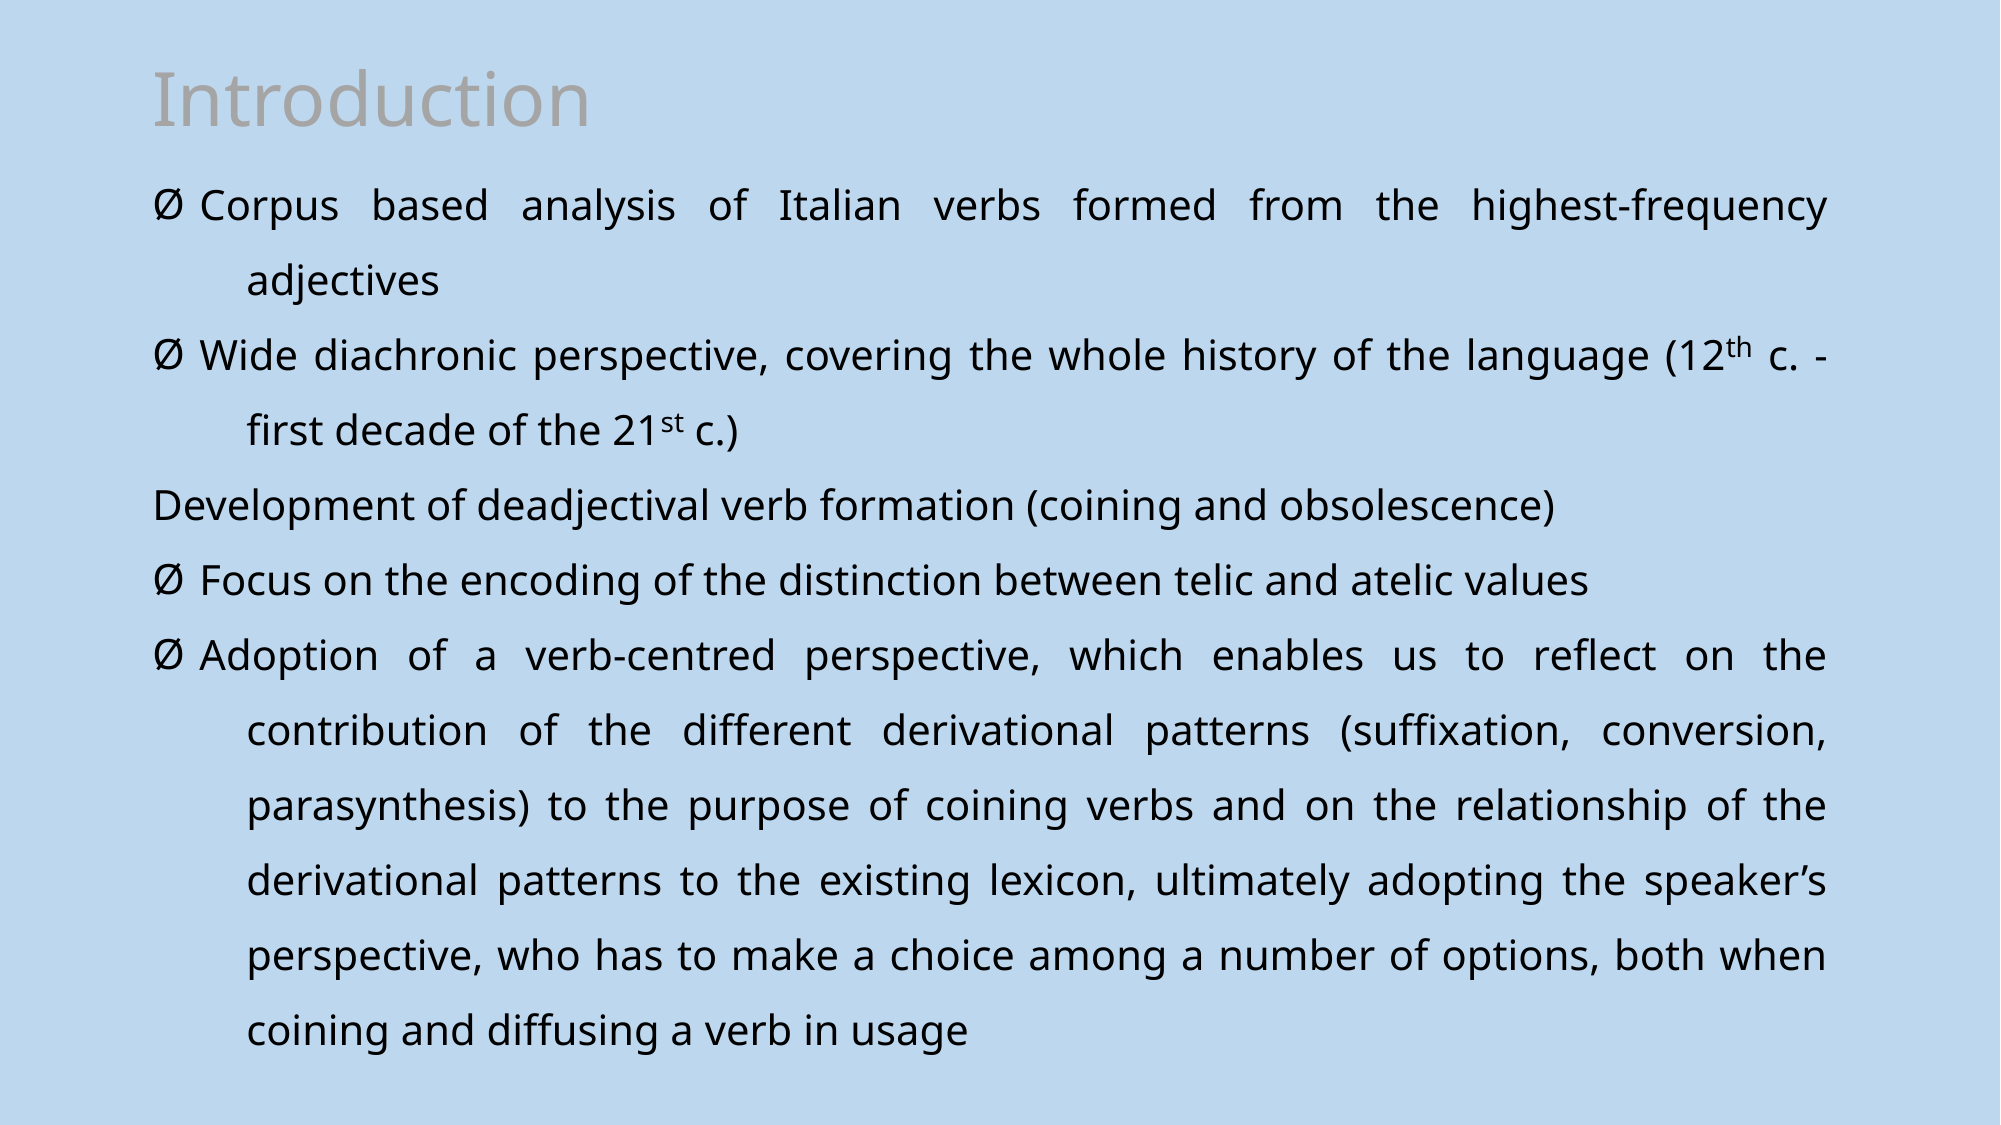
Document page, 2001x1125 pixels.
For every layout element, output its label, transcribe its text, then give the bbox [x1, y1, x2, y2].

text_box Introduction [137, 54, 1863, 272]
text_box Corpus based analysis of Italian verbs formed from the highest-frequency adjectives Wide diachronic perspective, covering the whole history of the language (12th c. - first decade of the 21st c.) Development of deadjectival verb formation (coining and obsolescence) Focus on the encoding of the distinction between telic and atelic values Adoption of a verb-centred perspective, which enables us to reflect on the contribution of the different derivational patterns (suffixation, conversion, parasynthesis) to the purpose of coining verbs and on the relationship of the derivational patterns to the existing lexicon, ultimately adopting the speaker’s perspective, who has to make a choice among a number of options, both when coining and diffusing a verb in usage [137, 145, 1844, 1063]
